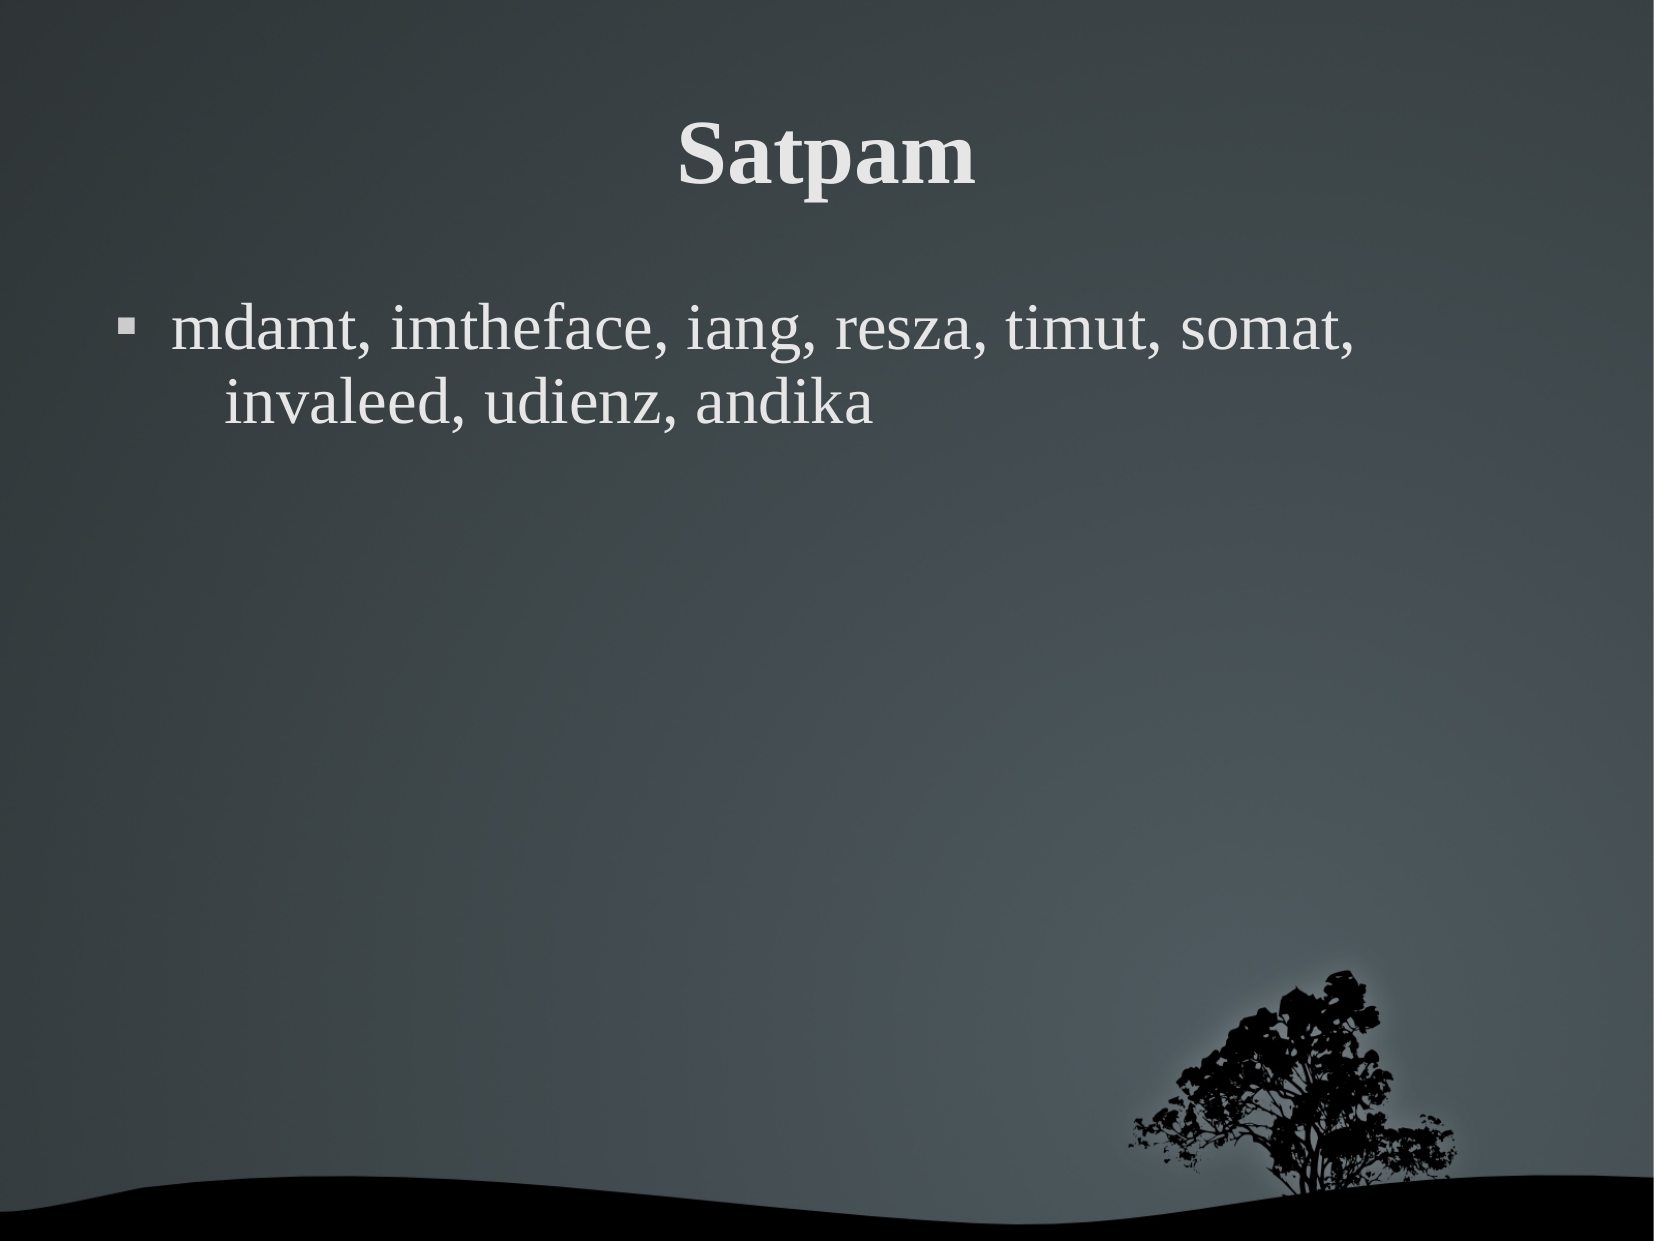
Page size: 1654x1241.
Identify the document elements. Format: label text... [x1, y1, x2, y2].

list mdamt, imtheface, iang, resza, timut, somat, invaleed, udienz, andika [82, 290, 1571, 1094]
title Satpam [82, 56, 1571, 250]
picture [0, 0, 1654, 1241]
